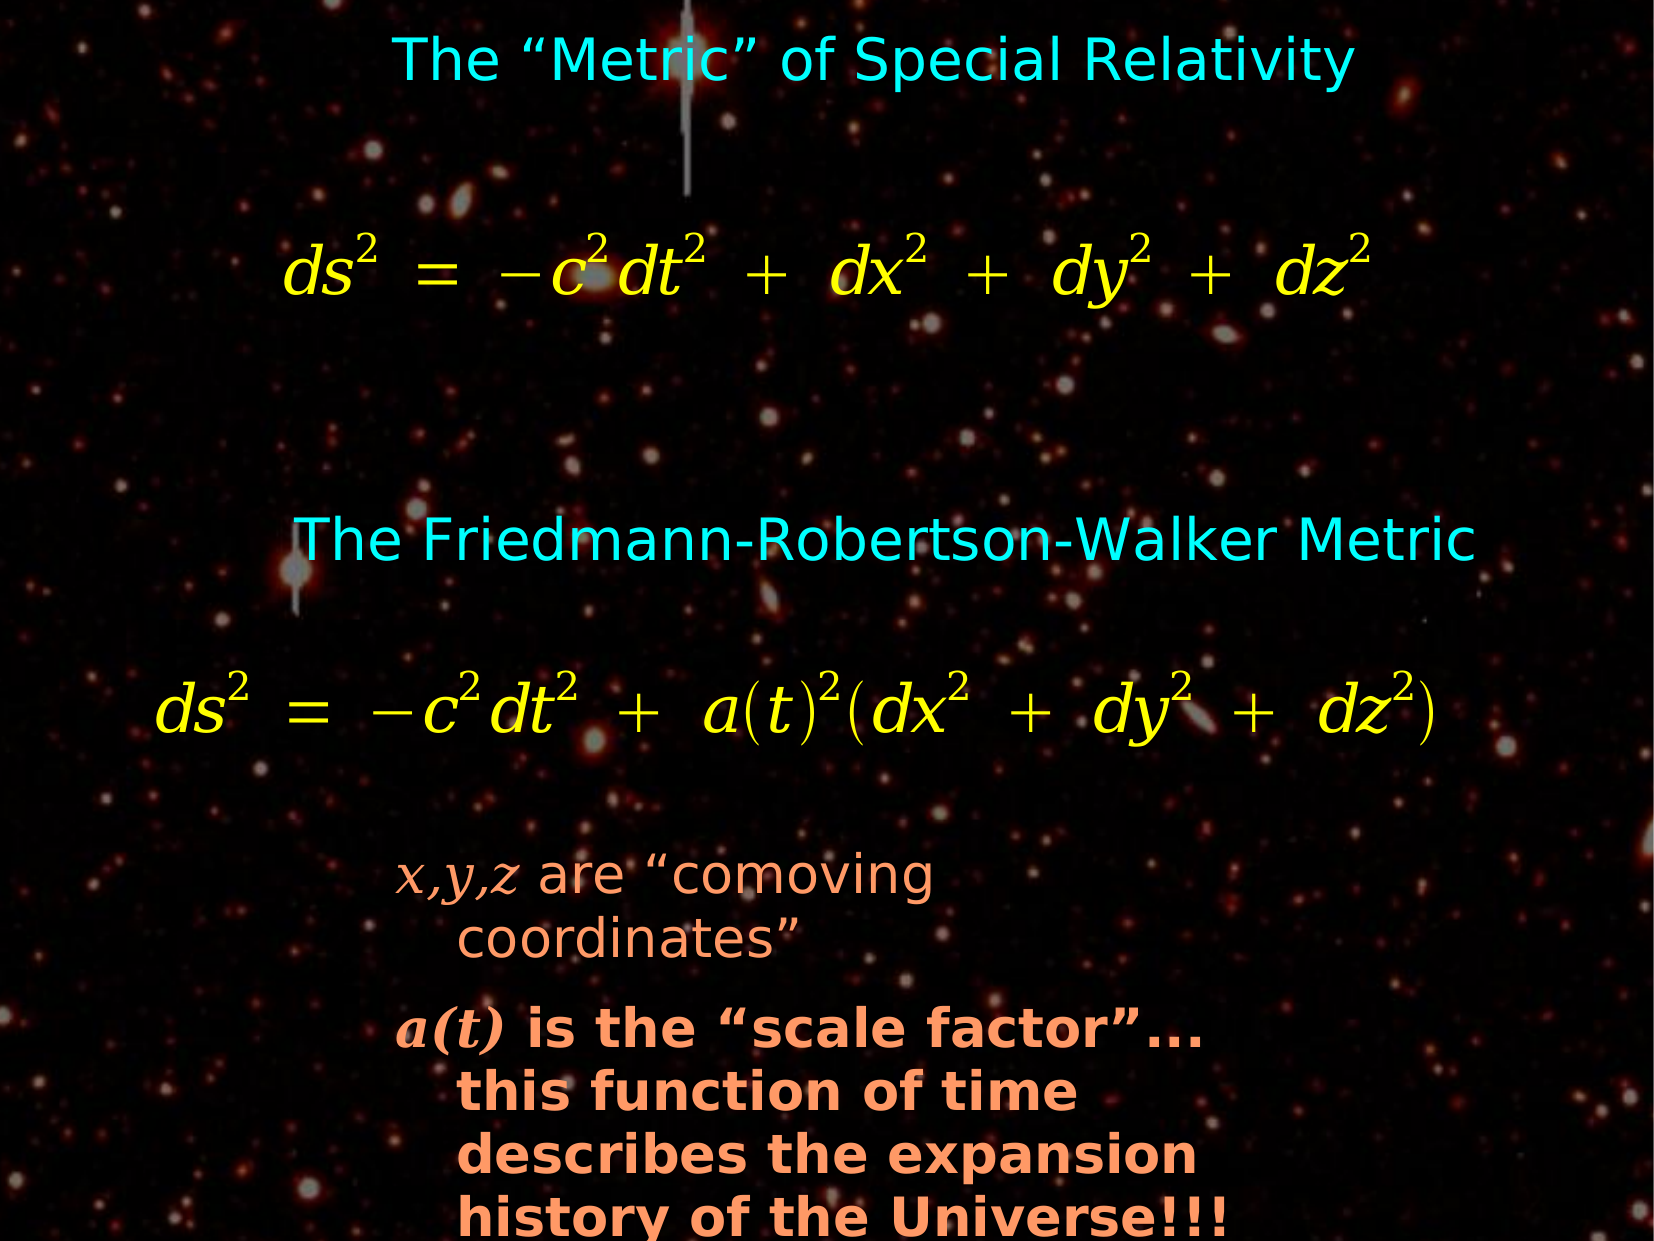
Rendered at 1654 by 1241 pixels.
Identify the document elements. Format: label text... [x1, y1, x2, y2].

text_box The “Metric” of Special Relativity [392, 25, 1261, 94]
chart [147, 662, 1444, 751]
chart [276, 225, 1377, 311]
picture [0, 0, 1654, 1241]
text_box The Friedmann-Robertson-Walker Metric [294, 506, 1359, 575]
text_box x,y,z are “comoving coordinates” a(t) is the “scale factor”... this function of time describes the expansion history of the Universe!!! [395, 843, 1259, 1187]
